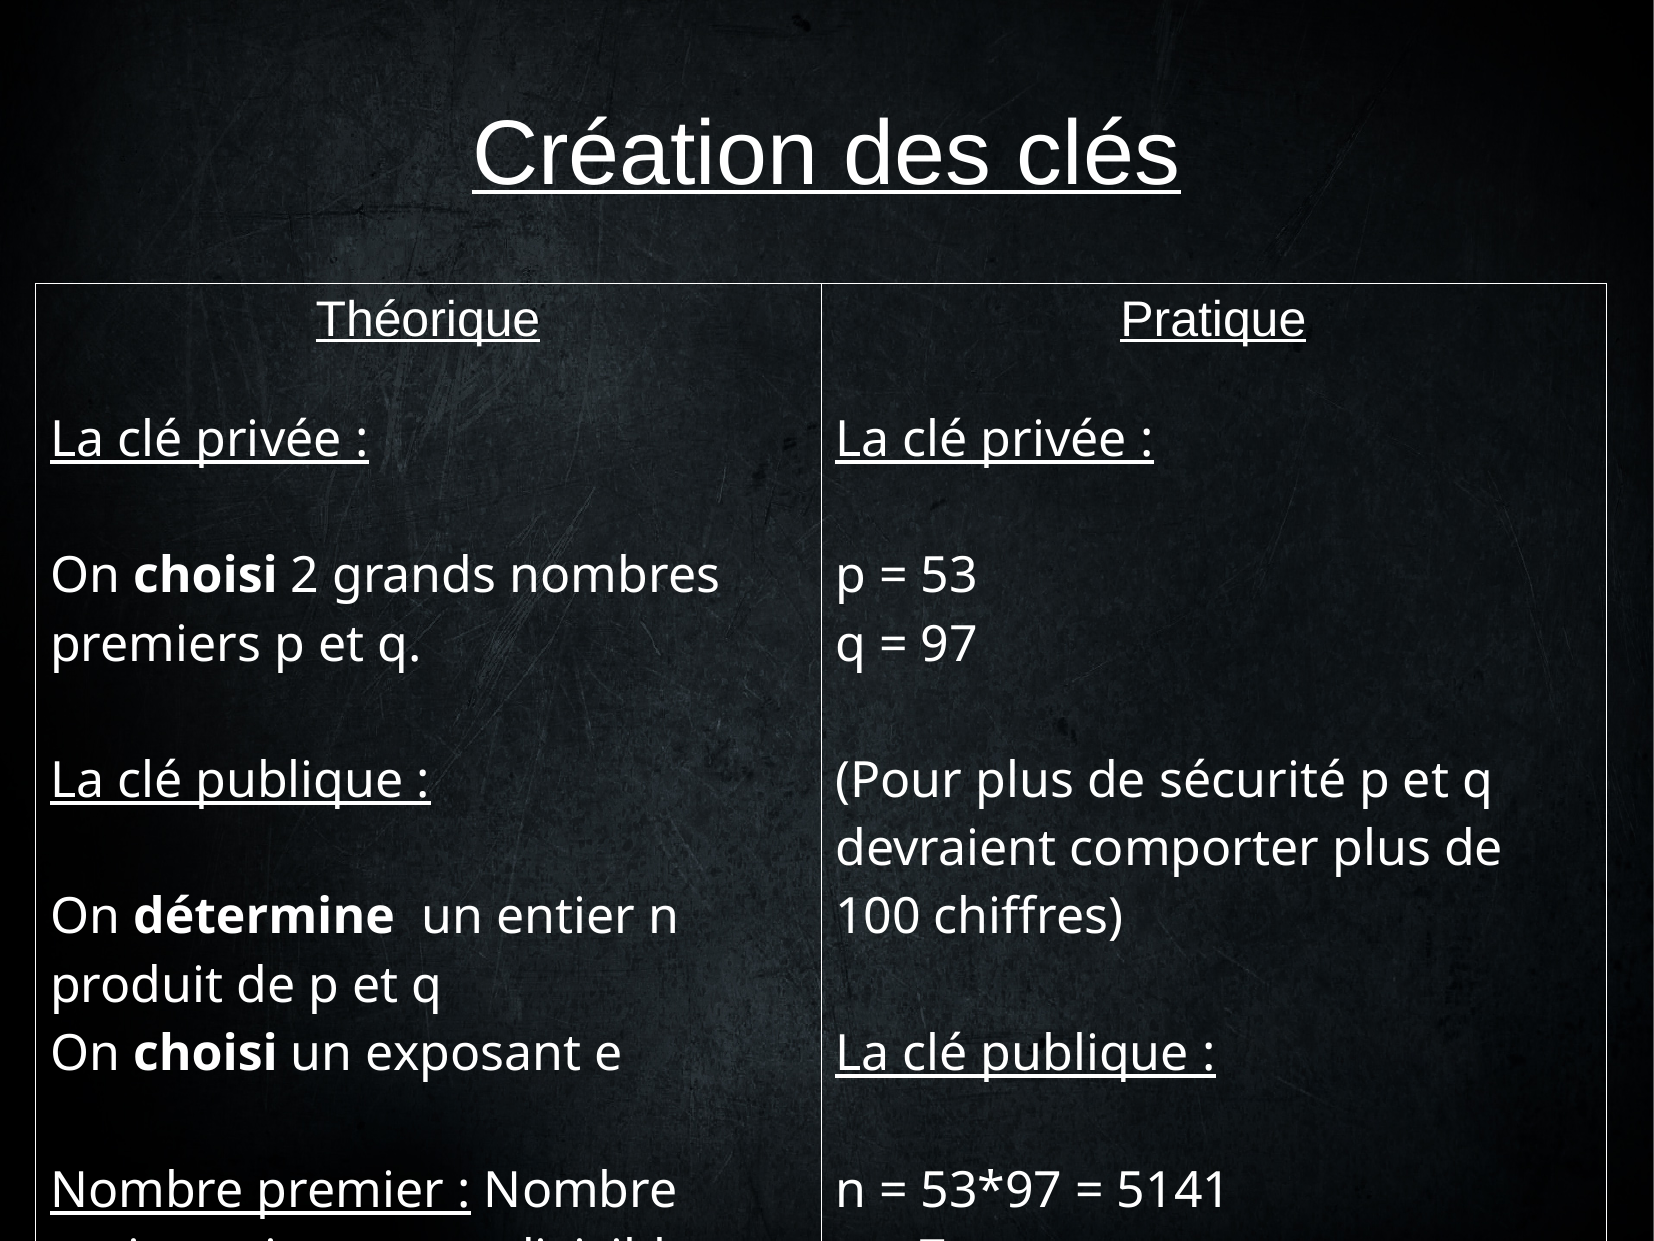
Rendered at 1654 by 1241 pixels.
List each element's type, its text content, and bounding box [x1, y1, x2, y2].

table_header Pratique La clé privée : p = 53 q = 97 (Pour plus de sécurité p et q devraient comporter plus de 100 chiffres) La clé publique : n = 53*97 = 5141 e = 7 [822, 284, 1606, 1241]
picture [0, 0, 1654, 1241]
title Création des clés [82, 49, 1571, 257]
table_header Théorique La clé privée : On choisi 2 grands nombres premiers p et q. La clé publique : On détermine un entier n produit de p et q On choisi un exposant e Nombre premier : Nombre entier uniquement divisible par 1 et lui-même [36, 284, 821, 1241]
